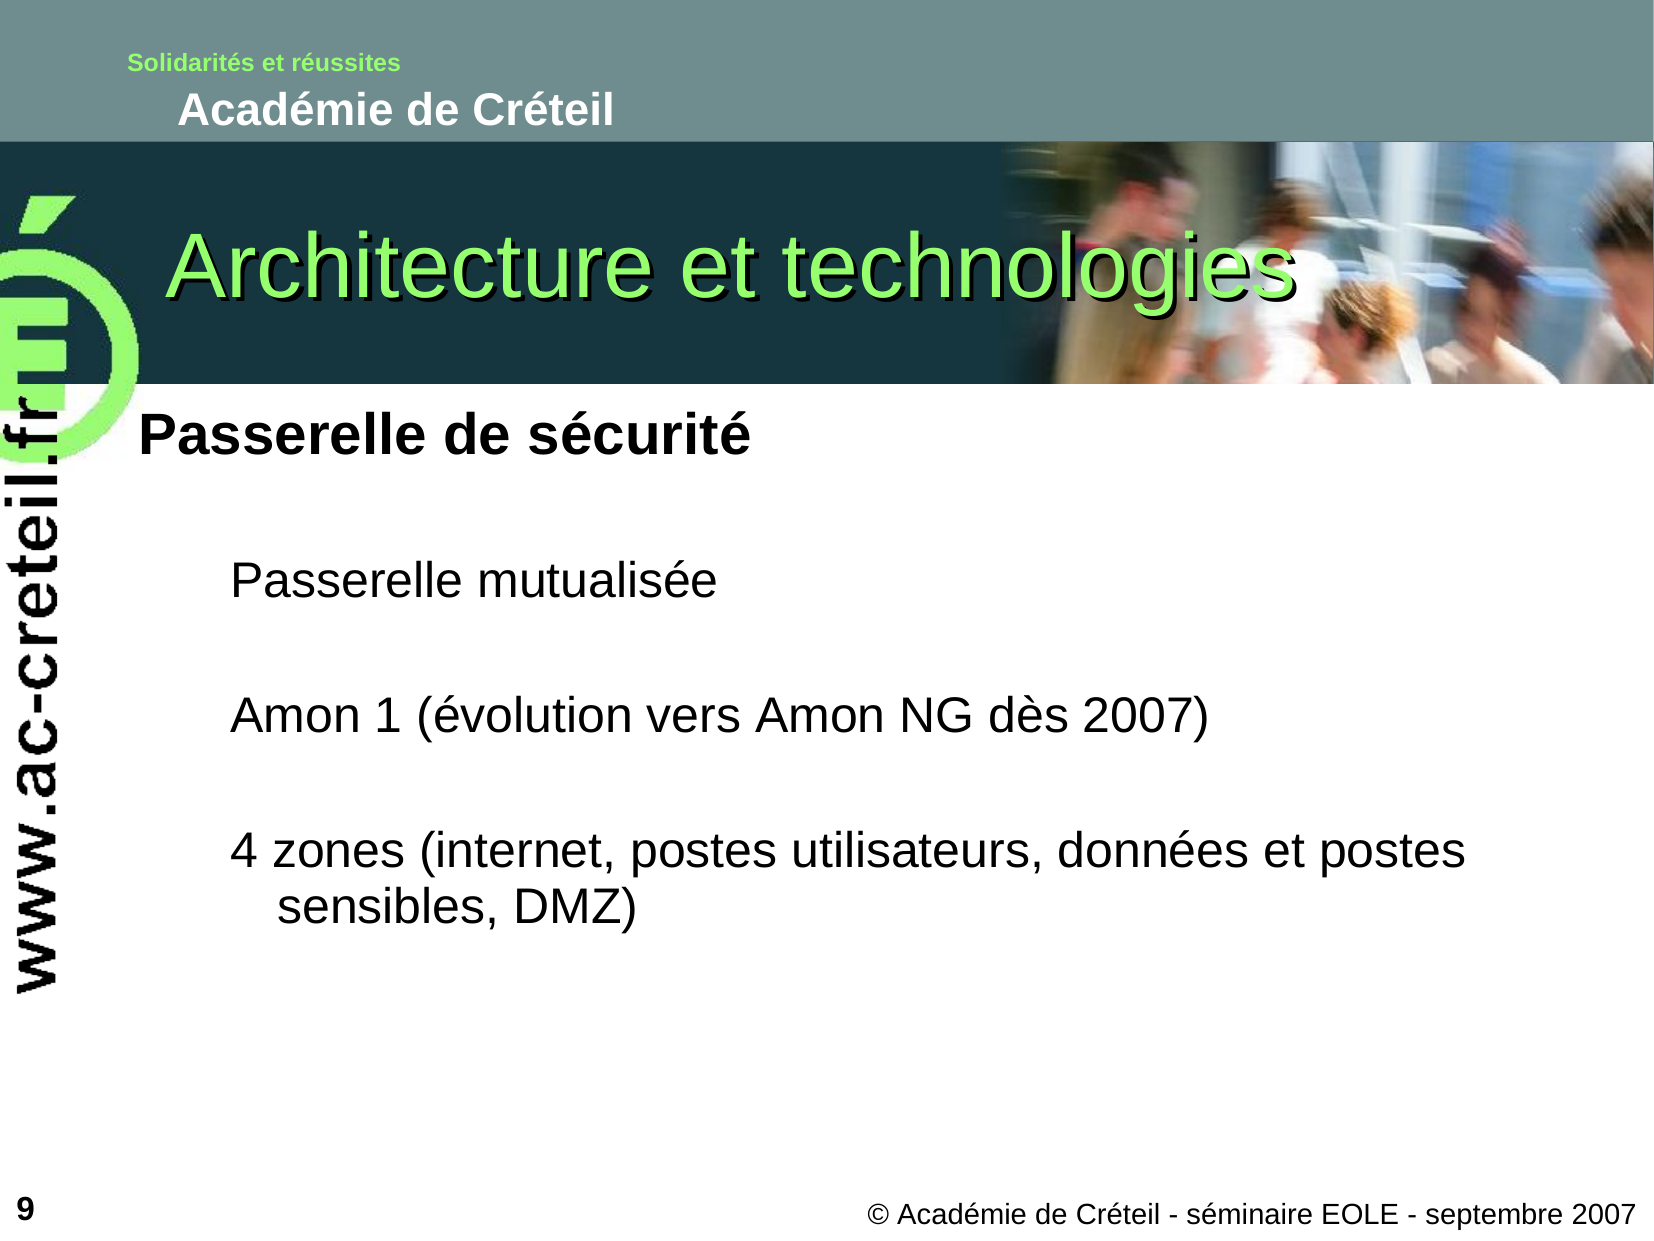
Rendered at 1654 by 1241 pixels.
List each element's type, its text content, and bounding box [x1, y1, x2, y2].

title Architecture et technologies [165, 155, 1654, 377]
picture [1001, 377, 1653, 384]
picture [1001, 142, 1653, 155]
picture [0, 190, 144, 999]
list Passerelle de sécurité Passerelle mutualisée Amon 1 (évolution vers Amon NG dès 2007) 4 zones (internet, postes utilisateurs, données et postes sensibles, DMZ) [135, 401, 1583, 1083]
